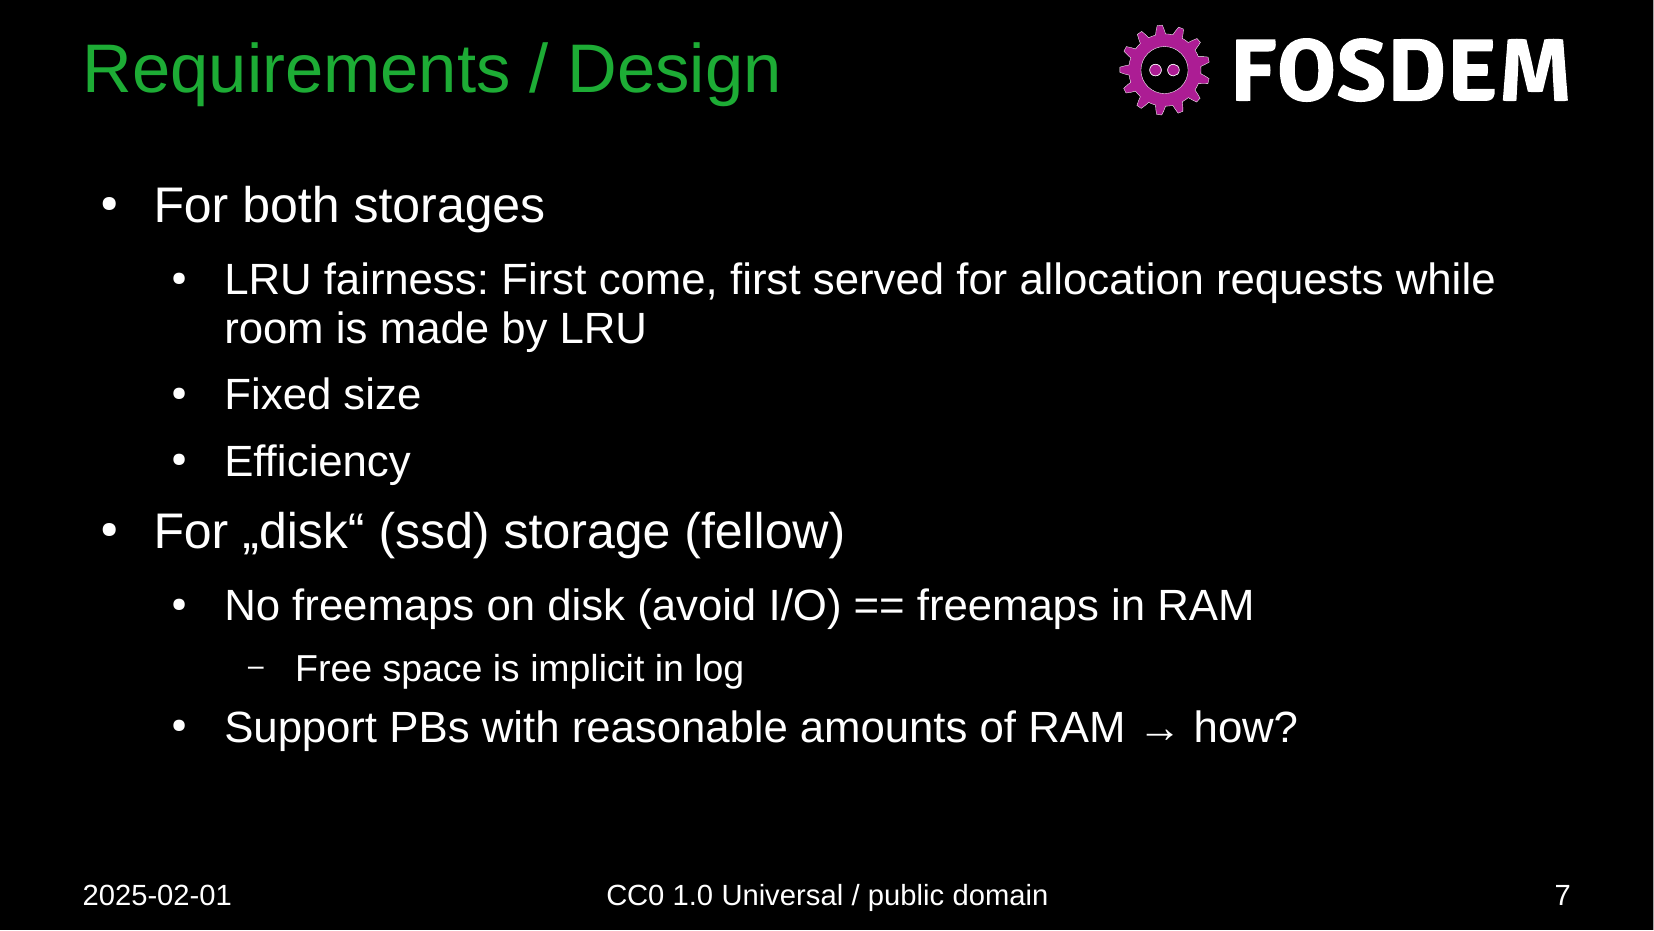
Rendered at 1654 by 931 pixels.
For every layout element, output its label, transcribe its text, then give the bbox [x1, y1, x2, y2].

list For both storages LRU fairness: First come, first served for allocation requests while room is made by LRU Fixed size Efficiency For „disk“ (ssd) storage (fellow) No freemaps on disk (avoid I/O) == freemaps in RAM Free space is implicit in log Support PBs with reasonable amounts of RAM → how? [82, 177, 1571, 752]
title Requirements / Design [82, 0, 1004, 146]
